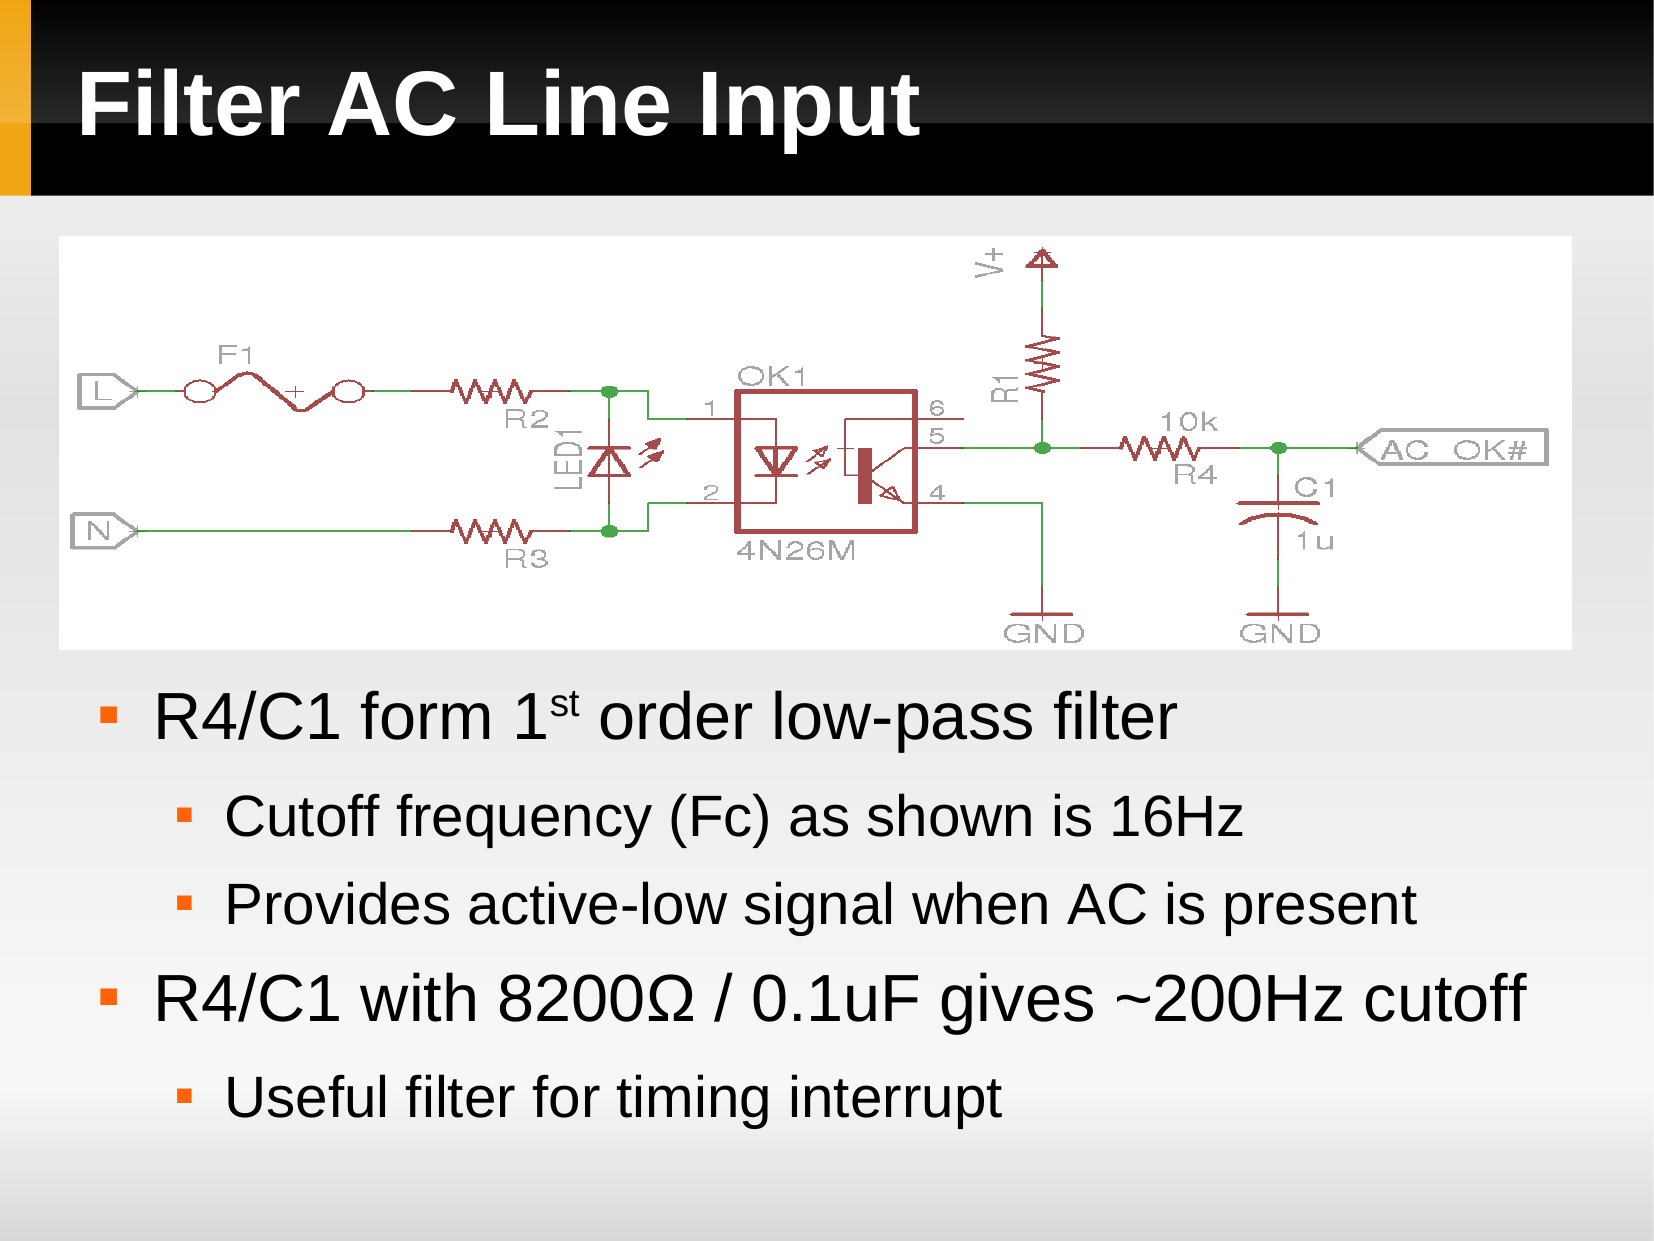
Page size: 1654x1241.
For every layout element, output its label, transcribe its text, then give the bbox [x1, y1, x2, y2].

picture [0, 0, 1654, 1241]
title Filter AC Line Input [76, 7, 1565, 200]
list R4/C1 form 1st order low-pass filter Cutoff frequency (Fc) as shown is 16Hz Provides active-low signal when AC is present R4/C1 with 8200Ω / 0.1uF gives ~200Hz cutoff Useful filter for timing interrupt [82, 679, 1565, 1133]
